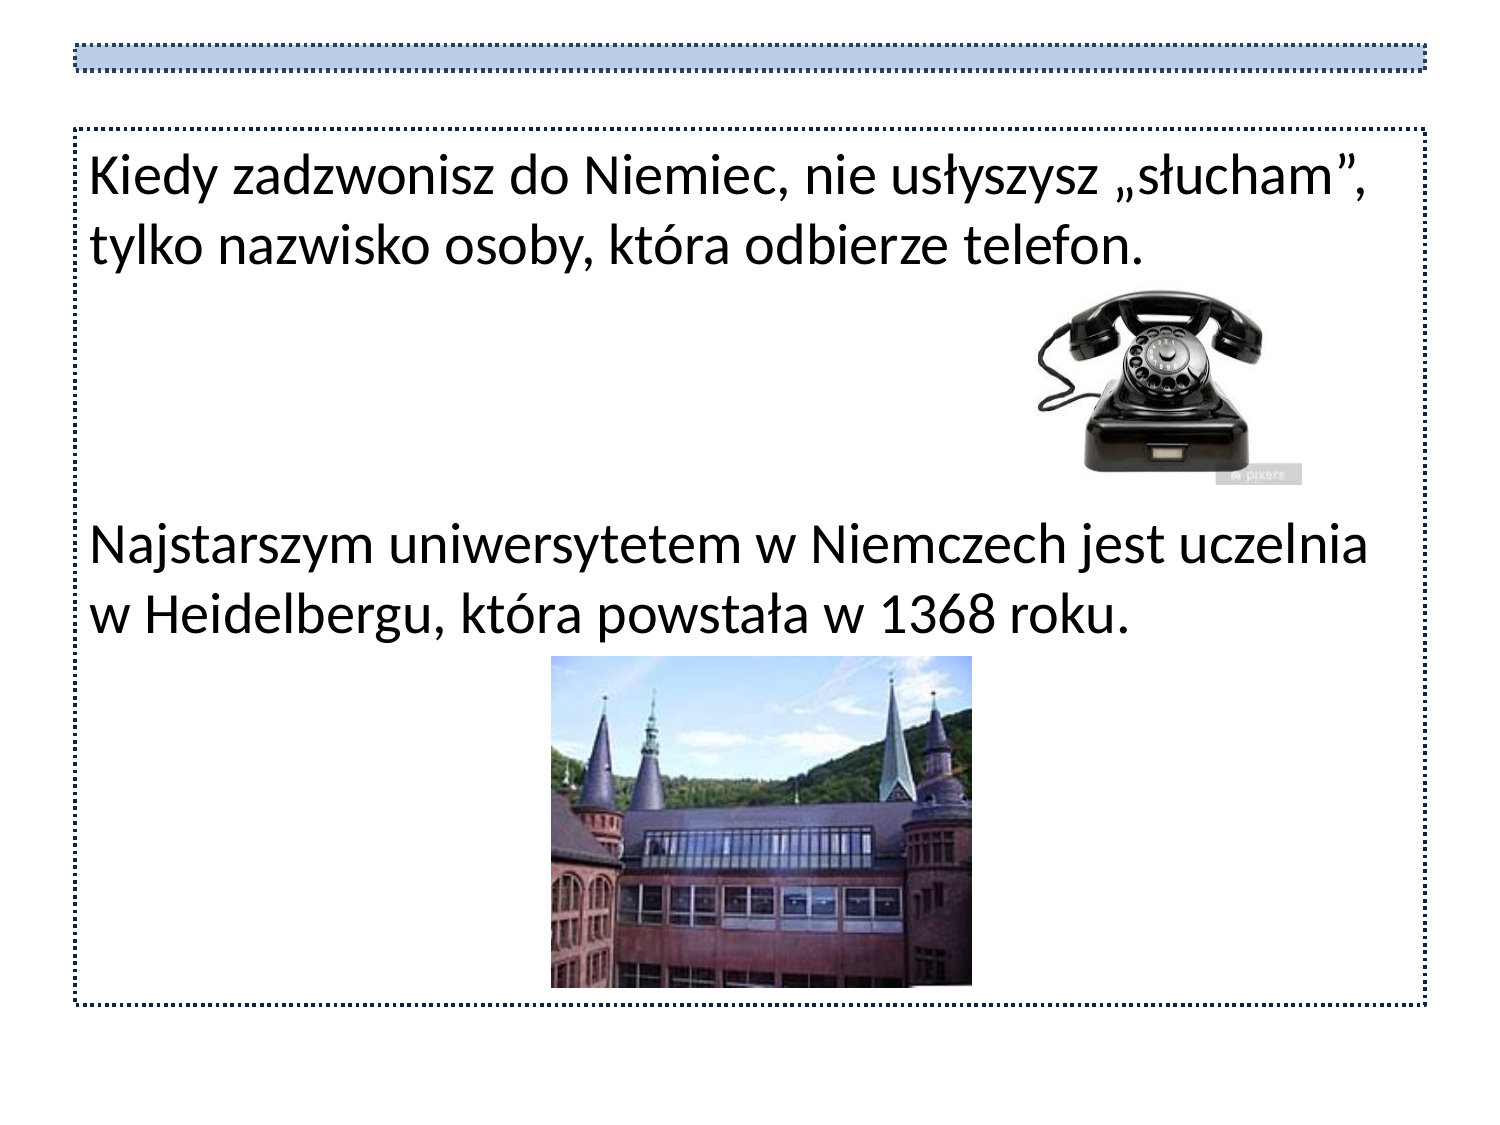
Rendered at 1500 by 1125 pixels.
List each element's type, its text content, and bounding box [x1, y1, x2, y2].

picture [551, 656, 972, 988]
list Kiedy zadzwonisz do Niemiec, nie usłyszysz „słucham”, tylko nazwisko osoby, która odbierze telefon. Najstarszym uniwersytetem w Niemczech jest uczelnia w Heidelbergu, która powstała w 1368 roku. [75, 128, 1425, 1005]
picture [1027, 283, 1302, 485]
title [75, 45, 1425, 71]
